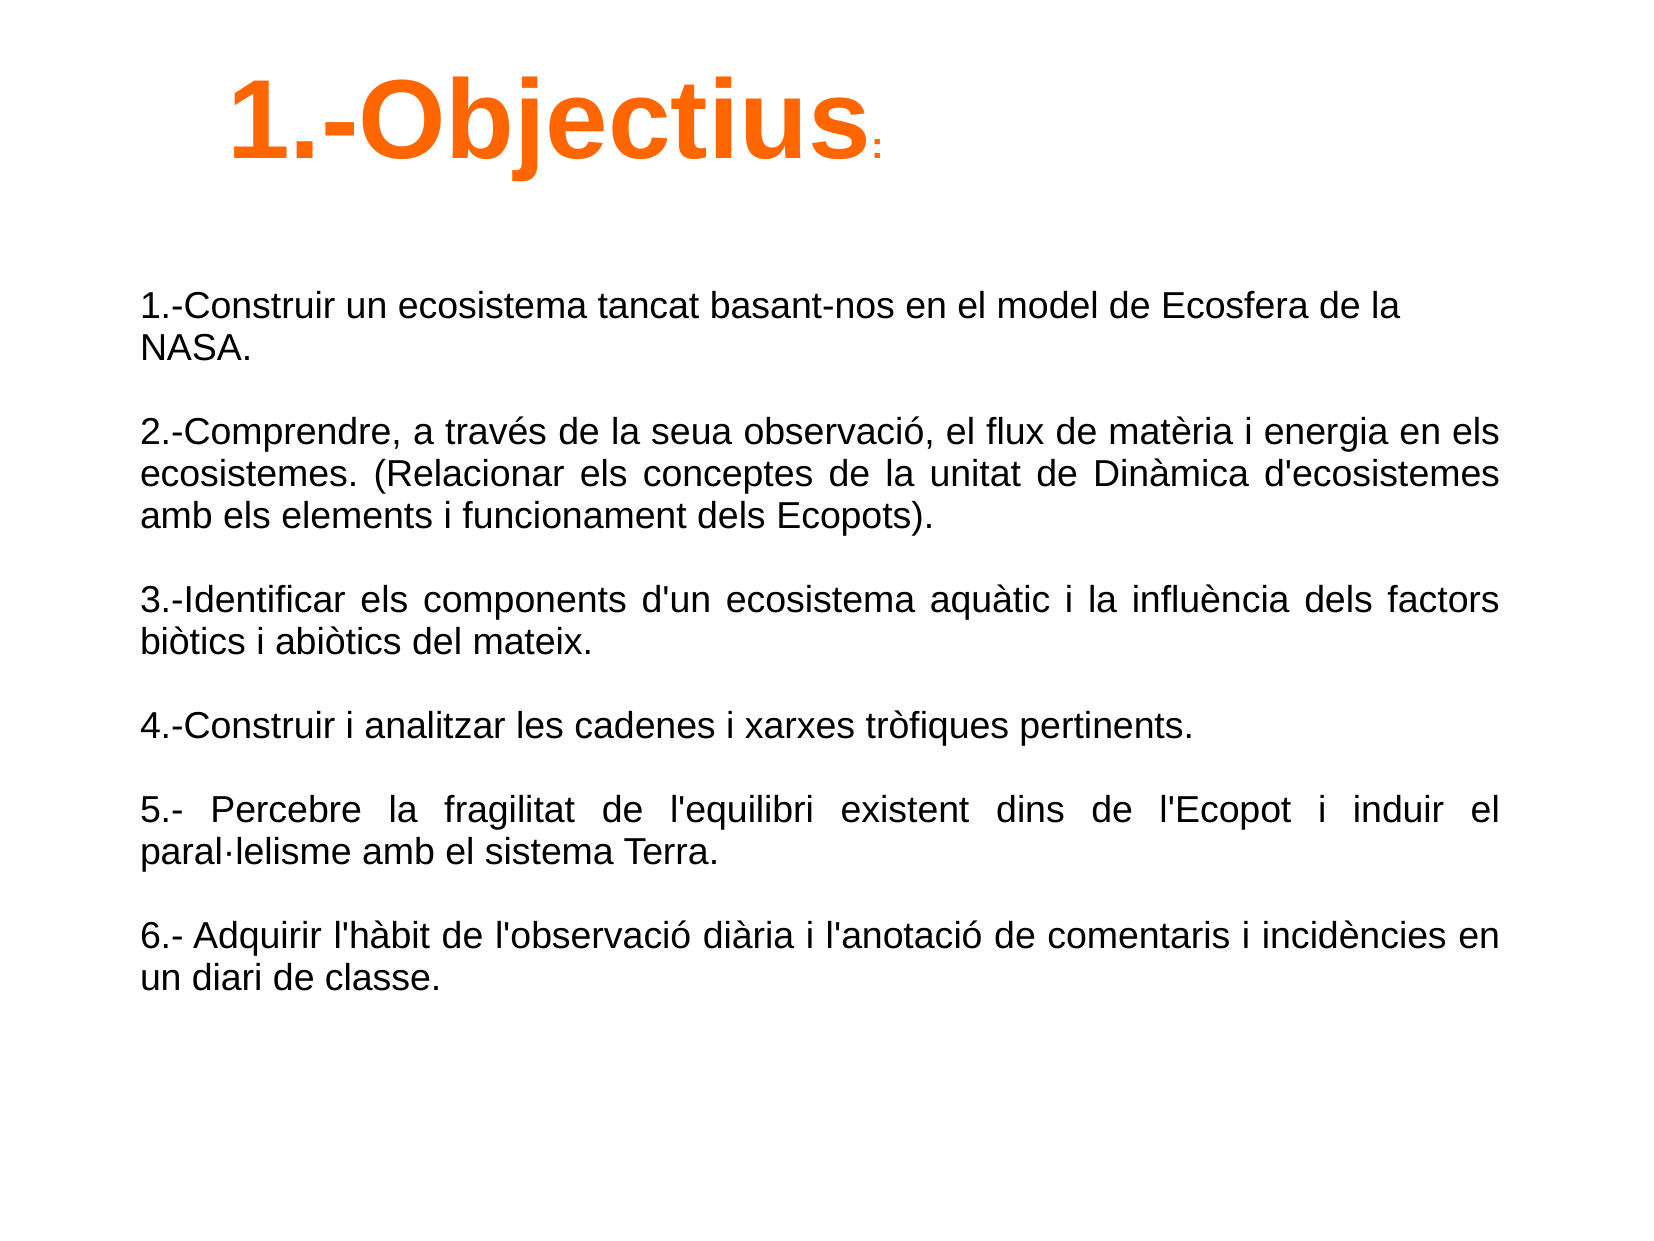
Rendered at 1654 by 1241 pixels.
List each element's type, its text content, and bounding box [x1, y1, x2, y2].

text_box 1.-Objectius: [212, 49, 1560, 272]
text_box 1.-Construir un ecosistema tancat basant-nos en el model de Ecosfera de la NASA. 2.-Comprendre, a través de la seua observació, el flux de matèria i energia en els ecosistemes. (Relacionar els conceptes de la unitat de Dinàmica d'ecosistemes amb els elements i funcionament dels Ecopots). 3.-Identificar els components d'un ecosistema aquàtic i la influència dels factors biòtics i abiòtics del mateix. 4.-Construir i analitzar les cadenes i xarxes tròfiques pertinents. 5.- Percebre la fragilitat de l'equilibri existent dins de l'Ecopot i induir el paral·lelisme amb el sistema Terra. 6.- Adquirir l'hàbit de l'observació diària i l'anotació de comentaris i incidències en un diari de classe. [125, 277, 1517, 1217]
